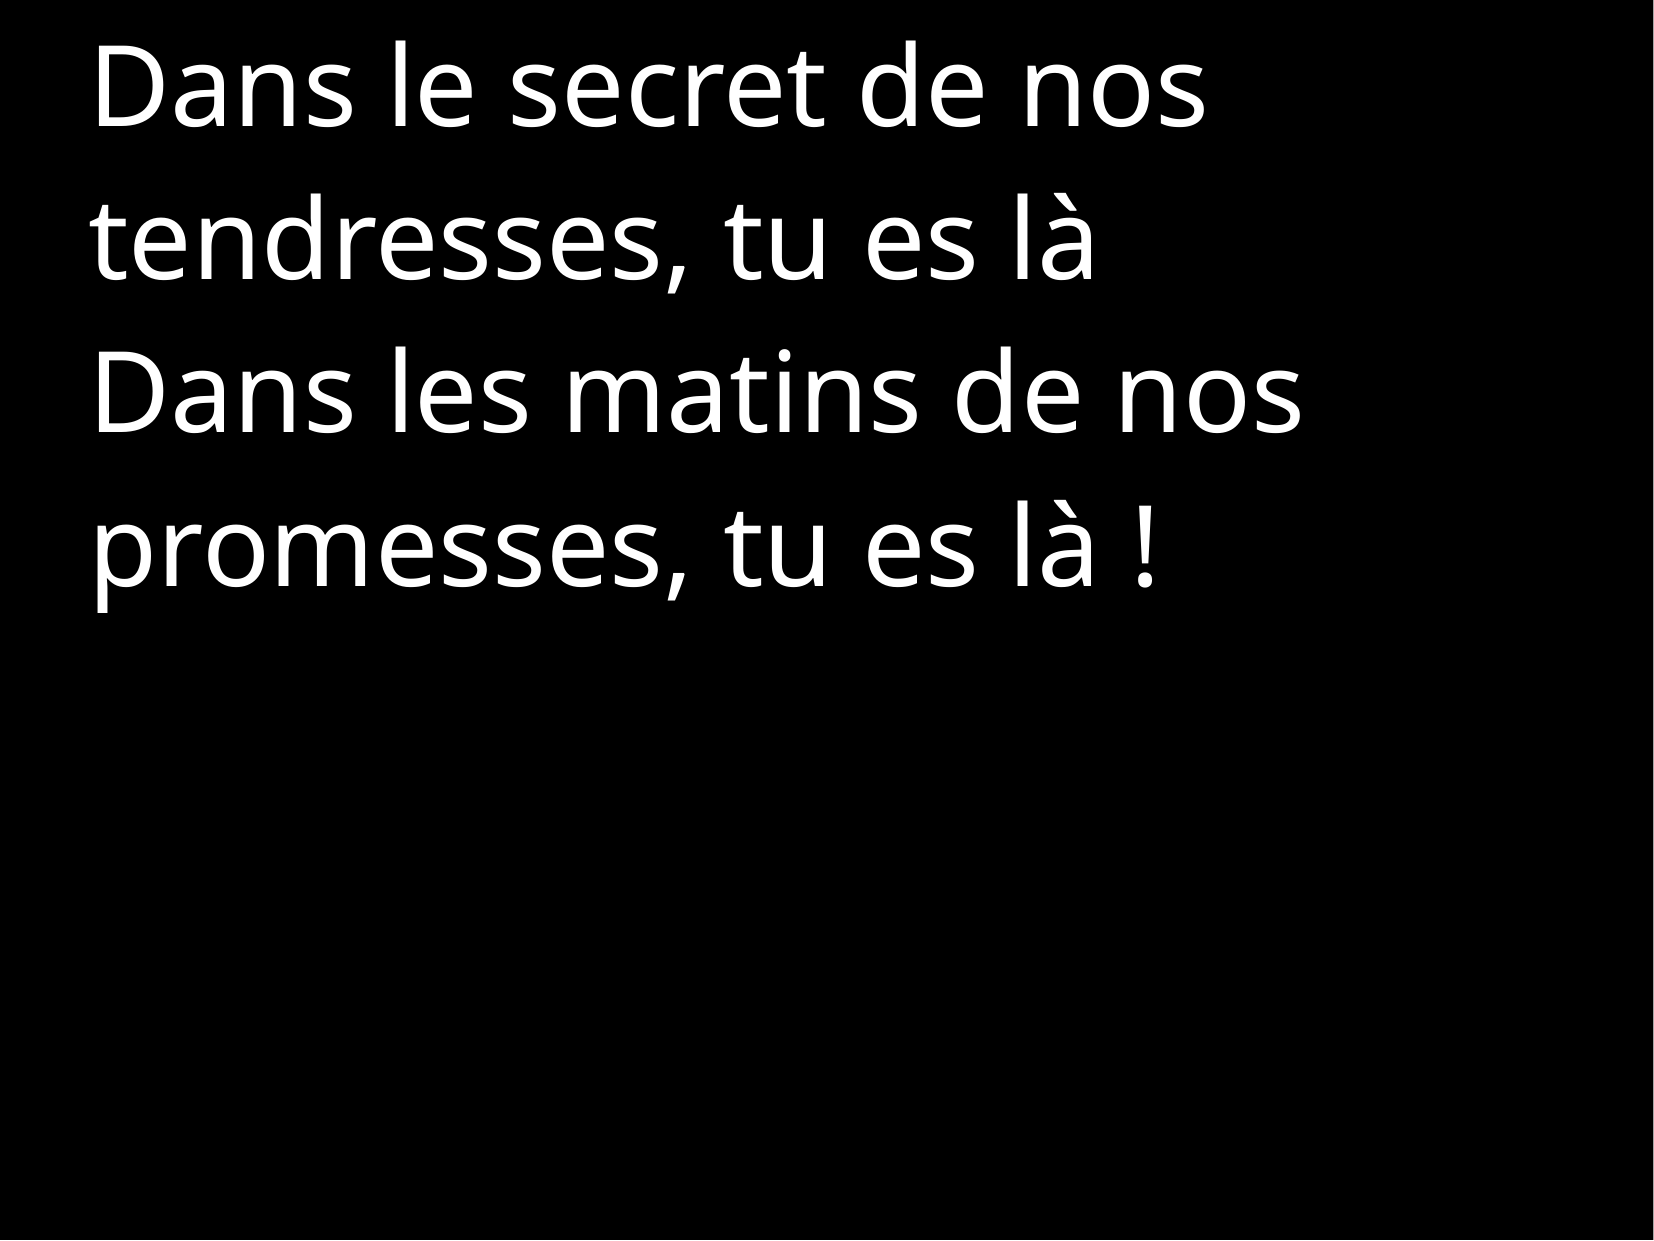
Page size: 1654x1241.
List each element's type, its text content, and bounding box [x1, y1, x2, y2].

list Dans le secret de nos tendresses, tu es là Dans les matins de nos promesses, tu es là ! [88, 6, 1577, 1056]
